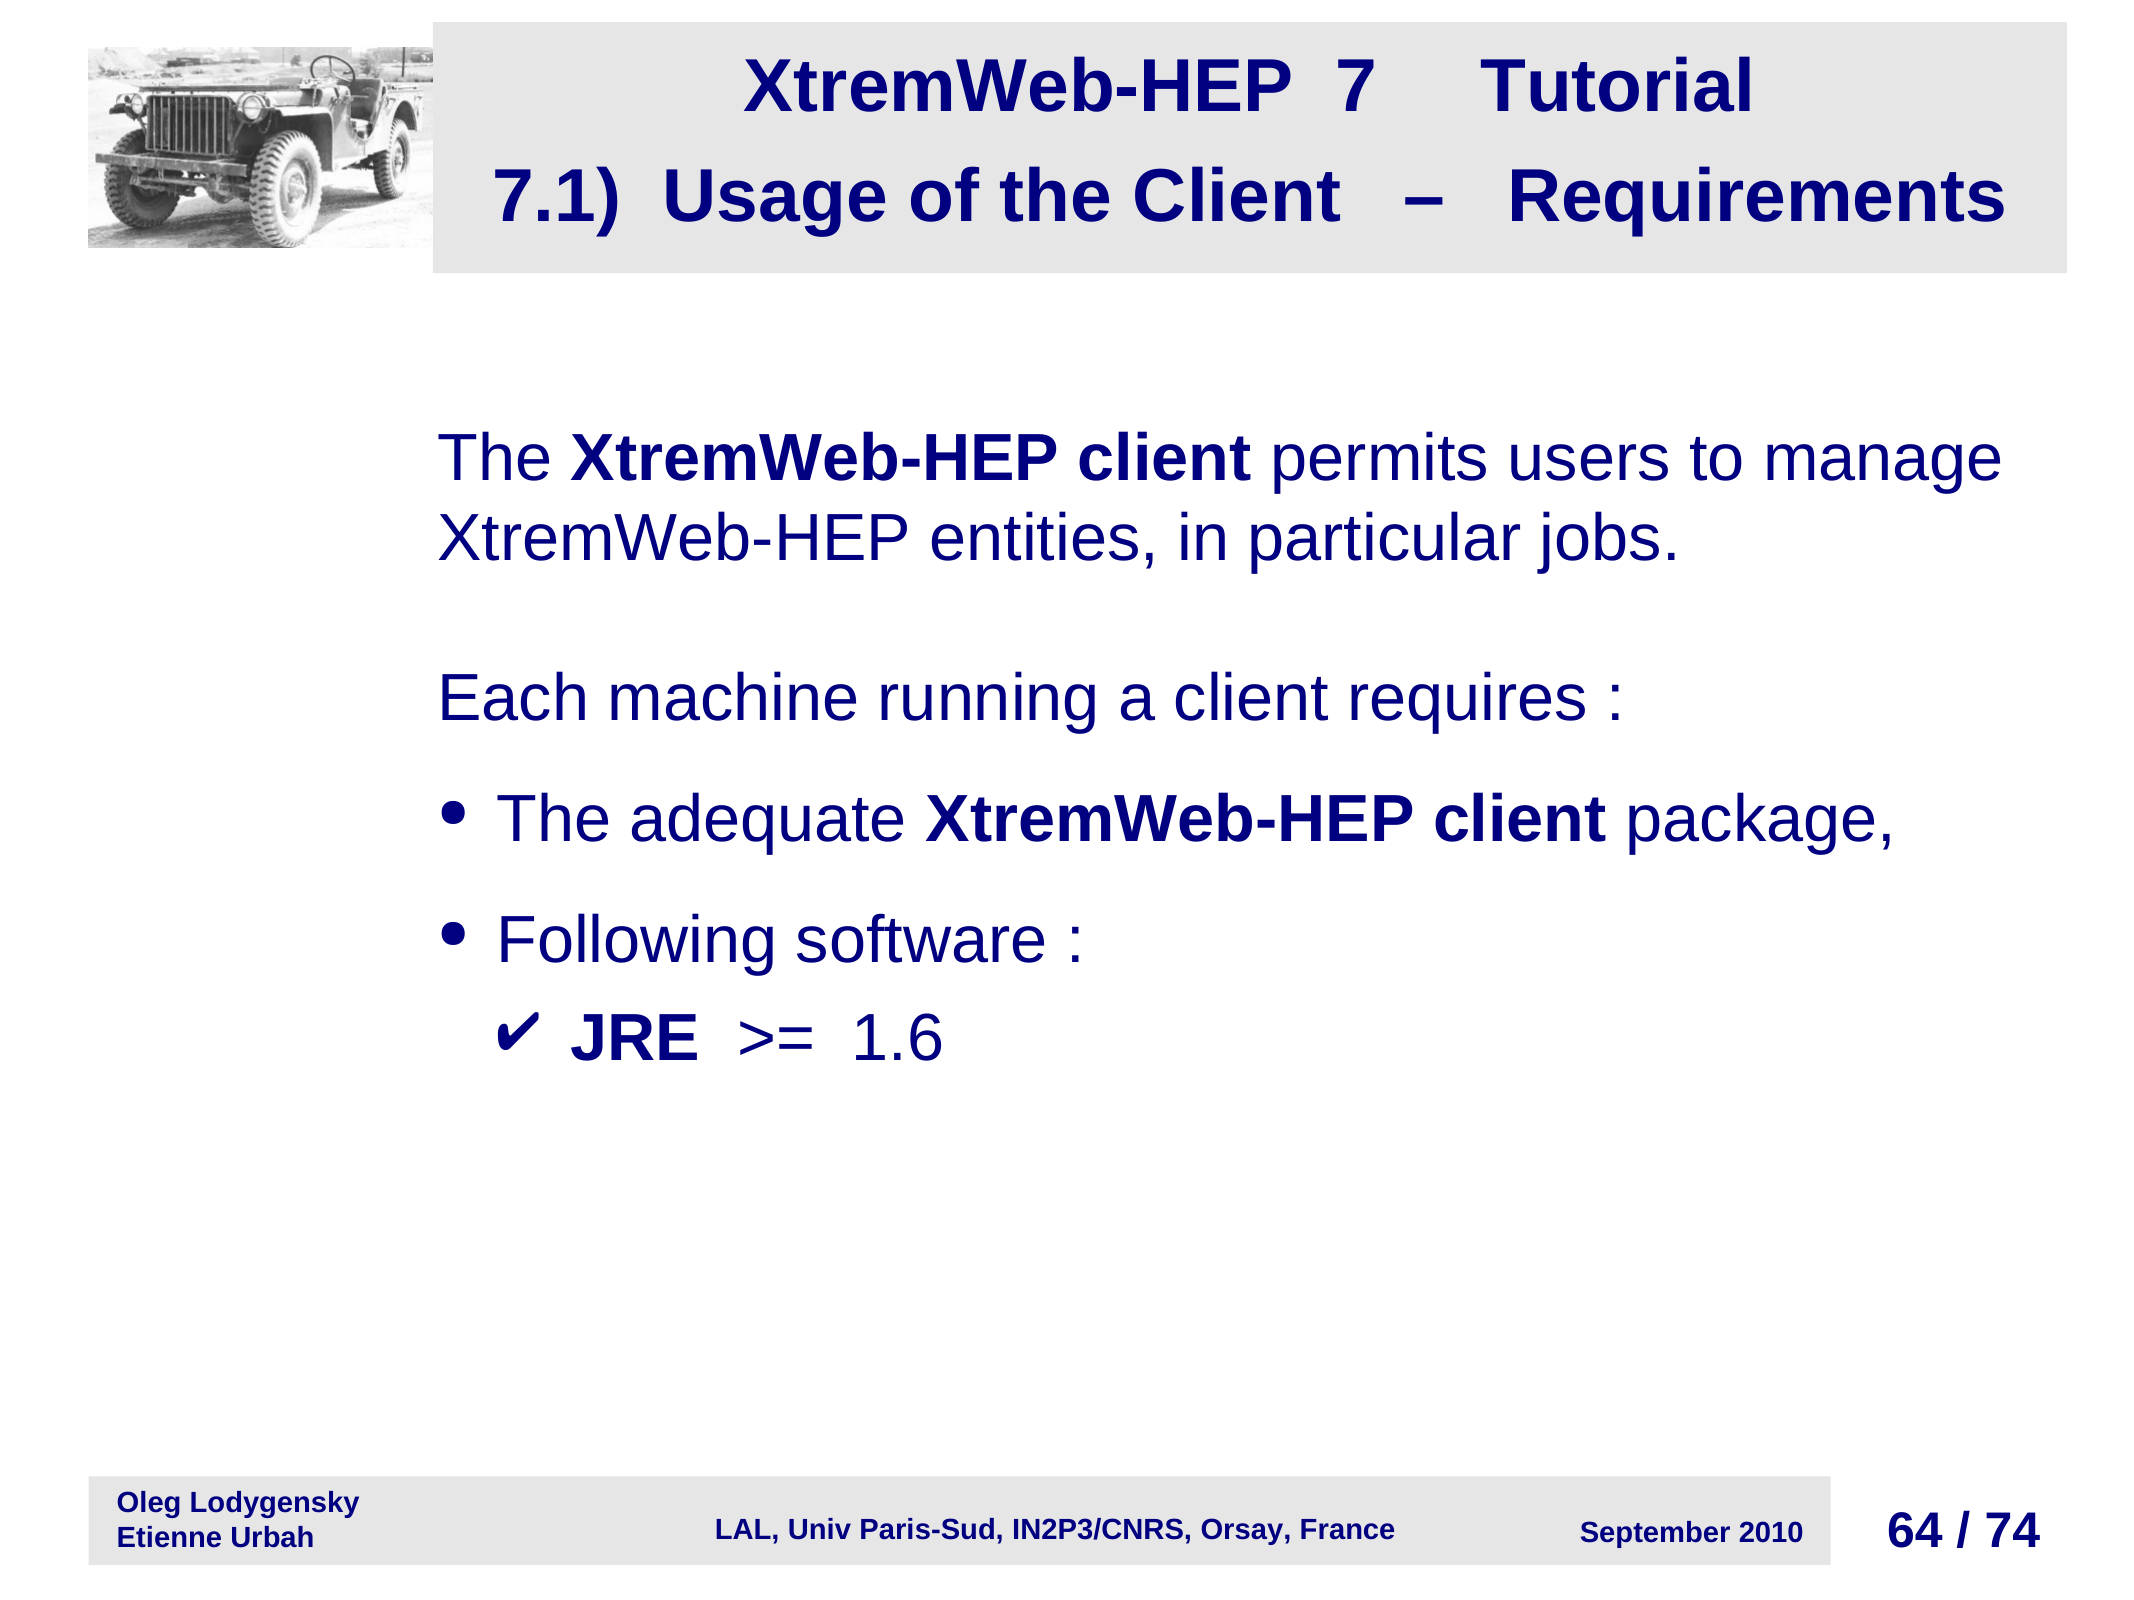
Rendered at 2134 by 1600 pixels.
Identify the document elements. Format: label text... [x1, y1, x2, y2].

text_box The XtremWeb-HEP client permits users to manage XtremWeb-HEP entities, in particular jobs. Each machine running a client requires : The adequate XtremWeb-HEP client package, Following software : JRE >= 1.6 [428, 413, 2053, 1344]
picture [88, 47, 433, 248]
title 7.1) Usage of the Client – Requirements [442, 118, 2067, 266]
